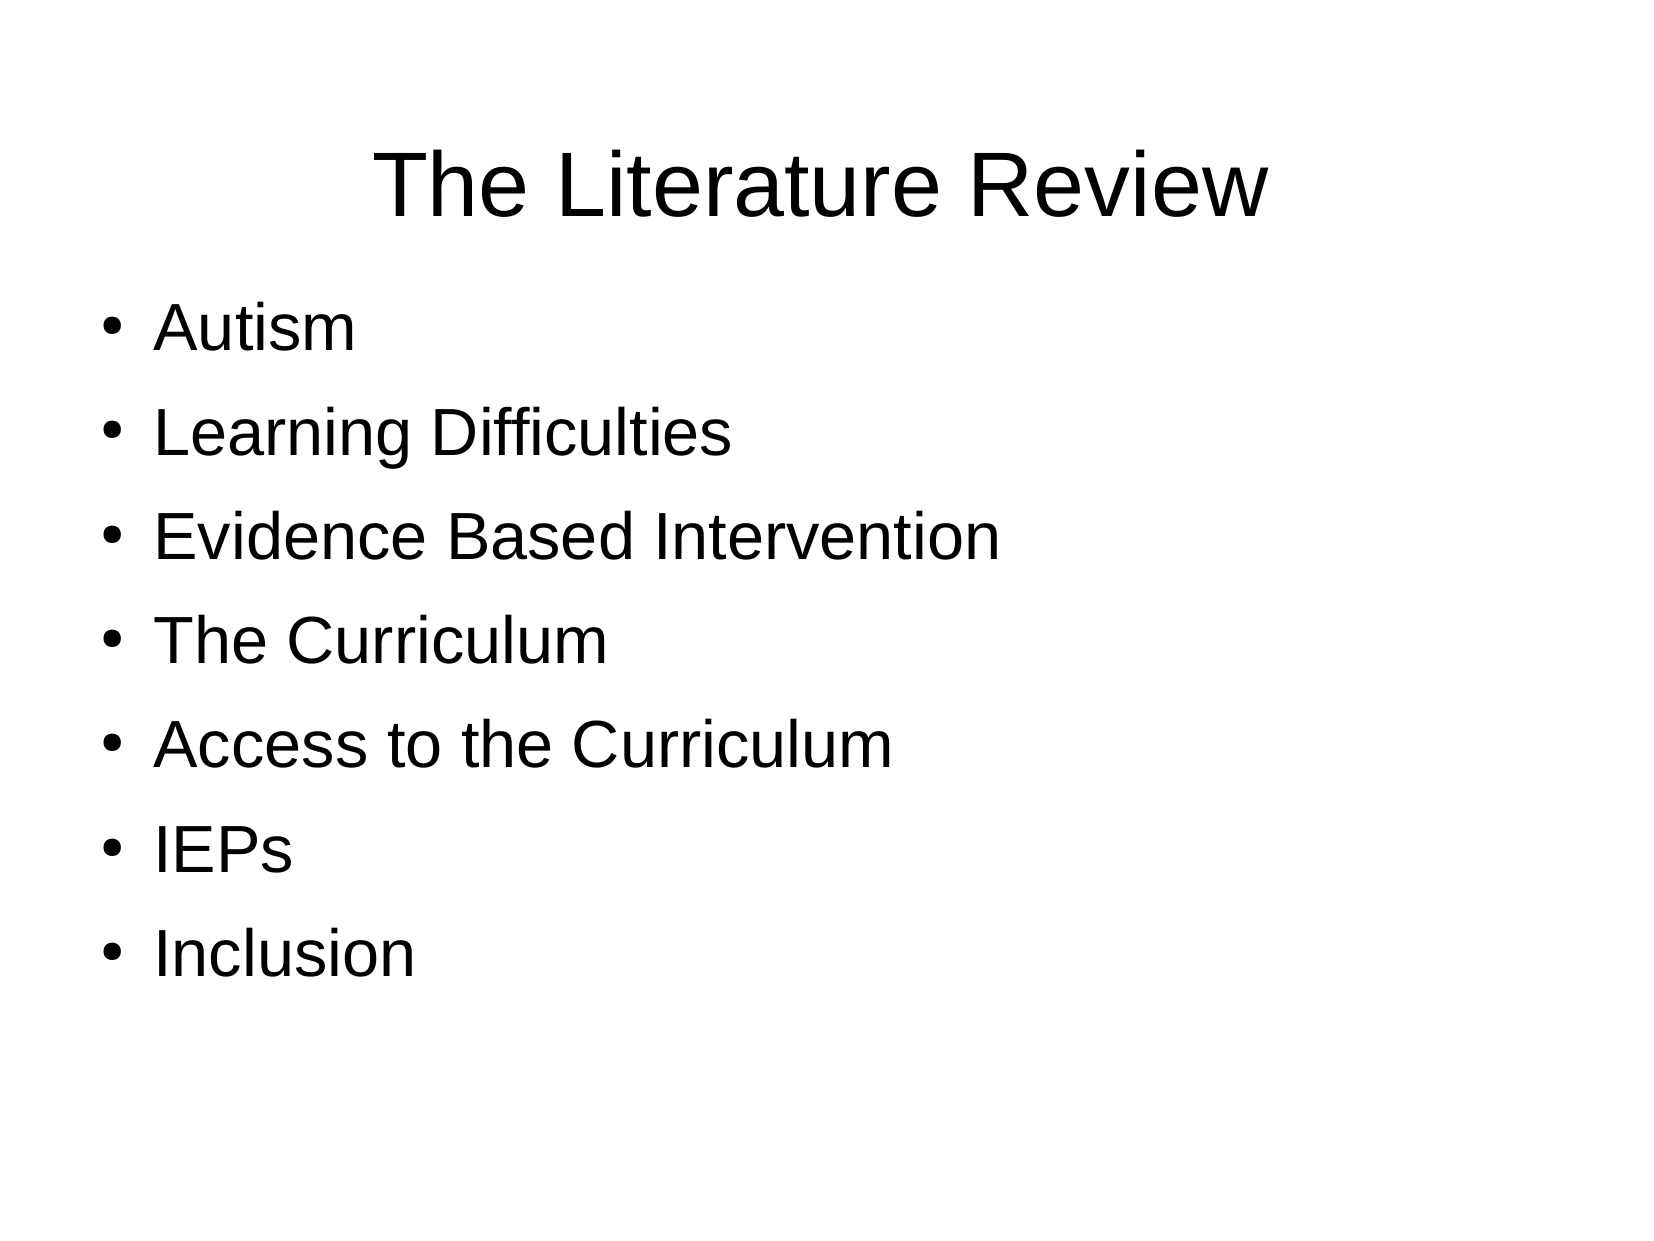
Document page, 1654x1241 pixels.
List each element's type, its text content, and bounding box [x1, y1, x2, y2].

list Autism Learning Difficulties Evidence Based Intervention The Curriculum Access to the Curriculum IEPs Inclusion [82, 290, 1571, 1109]
title The Literature Review [76, 88, 1565, 281]
